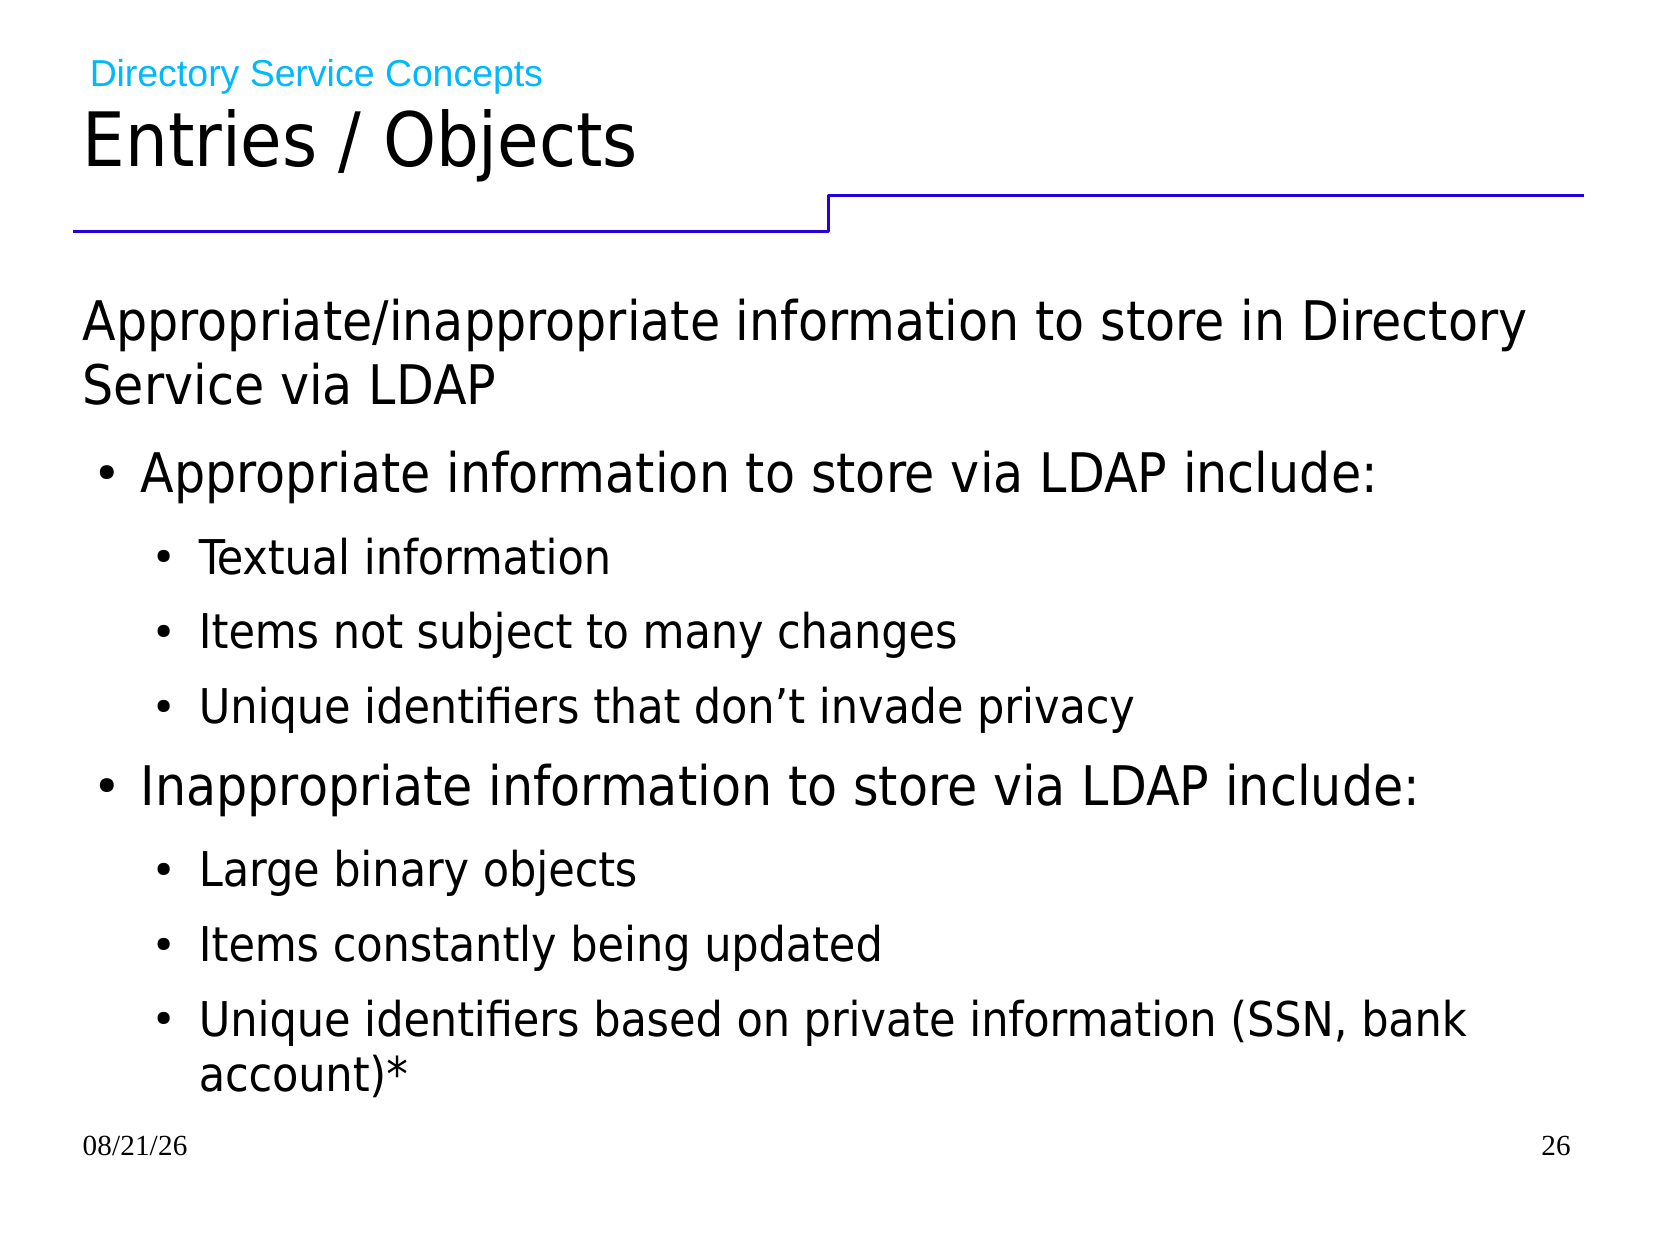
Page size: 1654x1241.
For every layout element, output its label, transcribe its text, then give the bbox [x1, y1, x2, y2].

title Entries / Objects [82, 49, 1571, 232]
list Appropriate/inappropriate information to store in Directory Service via LDAP Appropriate information to store via LDAP include: Textual information Items not subject to many changes Unique identifiers that don’t invade privacy Inappropriate information to store via LDAP include: Large binary objects Items constantly being updated Unique identifiers based on private information (SSN, bank account)* [82, 290, 1571, 1109]
text_box Directory Service Concepts [75, 45, 571, 103]
